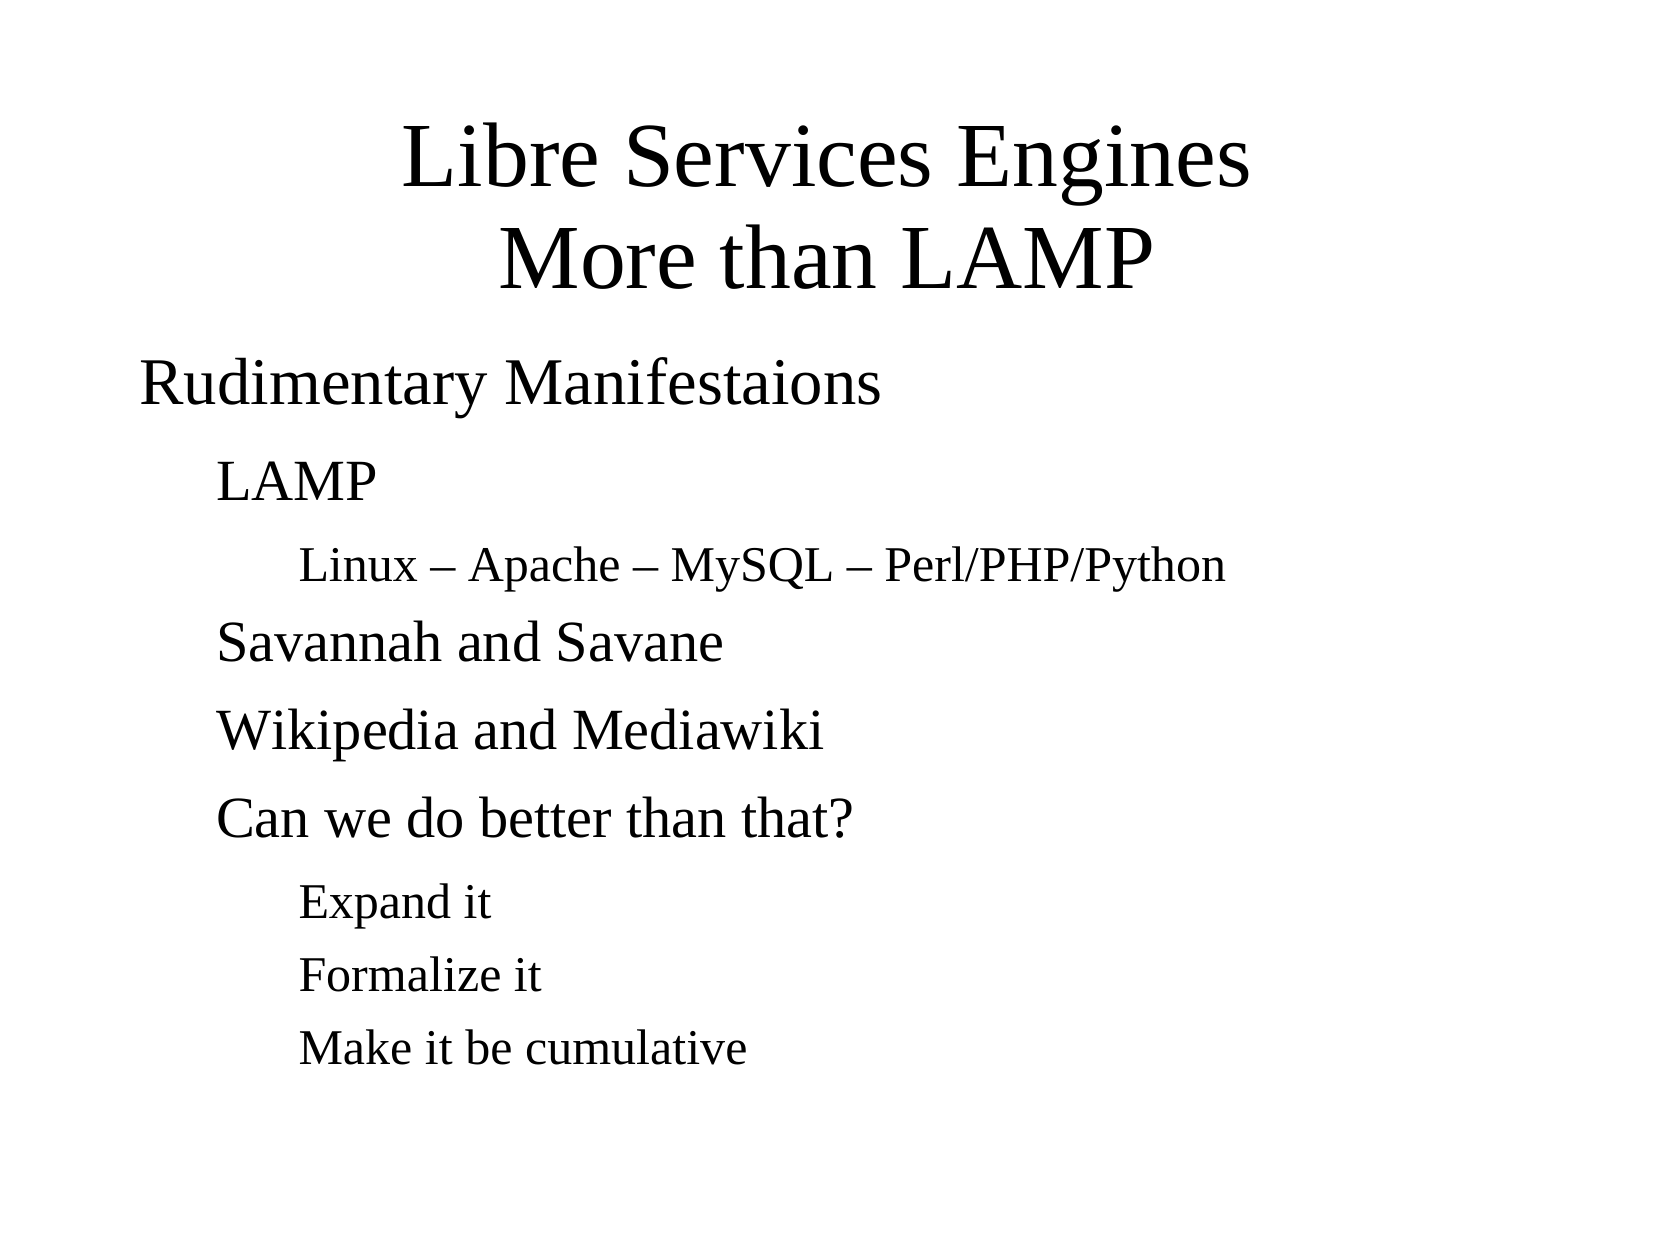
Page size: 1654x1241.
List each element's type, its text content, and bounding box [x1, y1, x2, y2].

list Rudimentary Manifestaions LAMP Linux – Apache – MySQL – Perl/PHP/Python Savannah and Savane Wikipedia and Mediawiki Can we do better than that? Expand it Formalize it Make it be cumulative [121, 344, 1534, 1127]
title Libre Services Engines More than LAMP [121, 95, 1534, 318]
